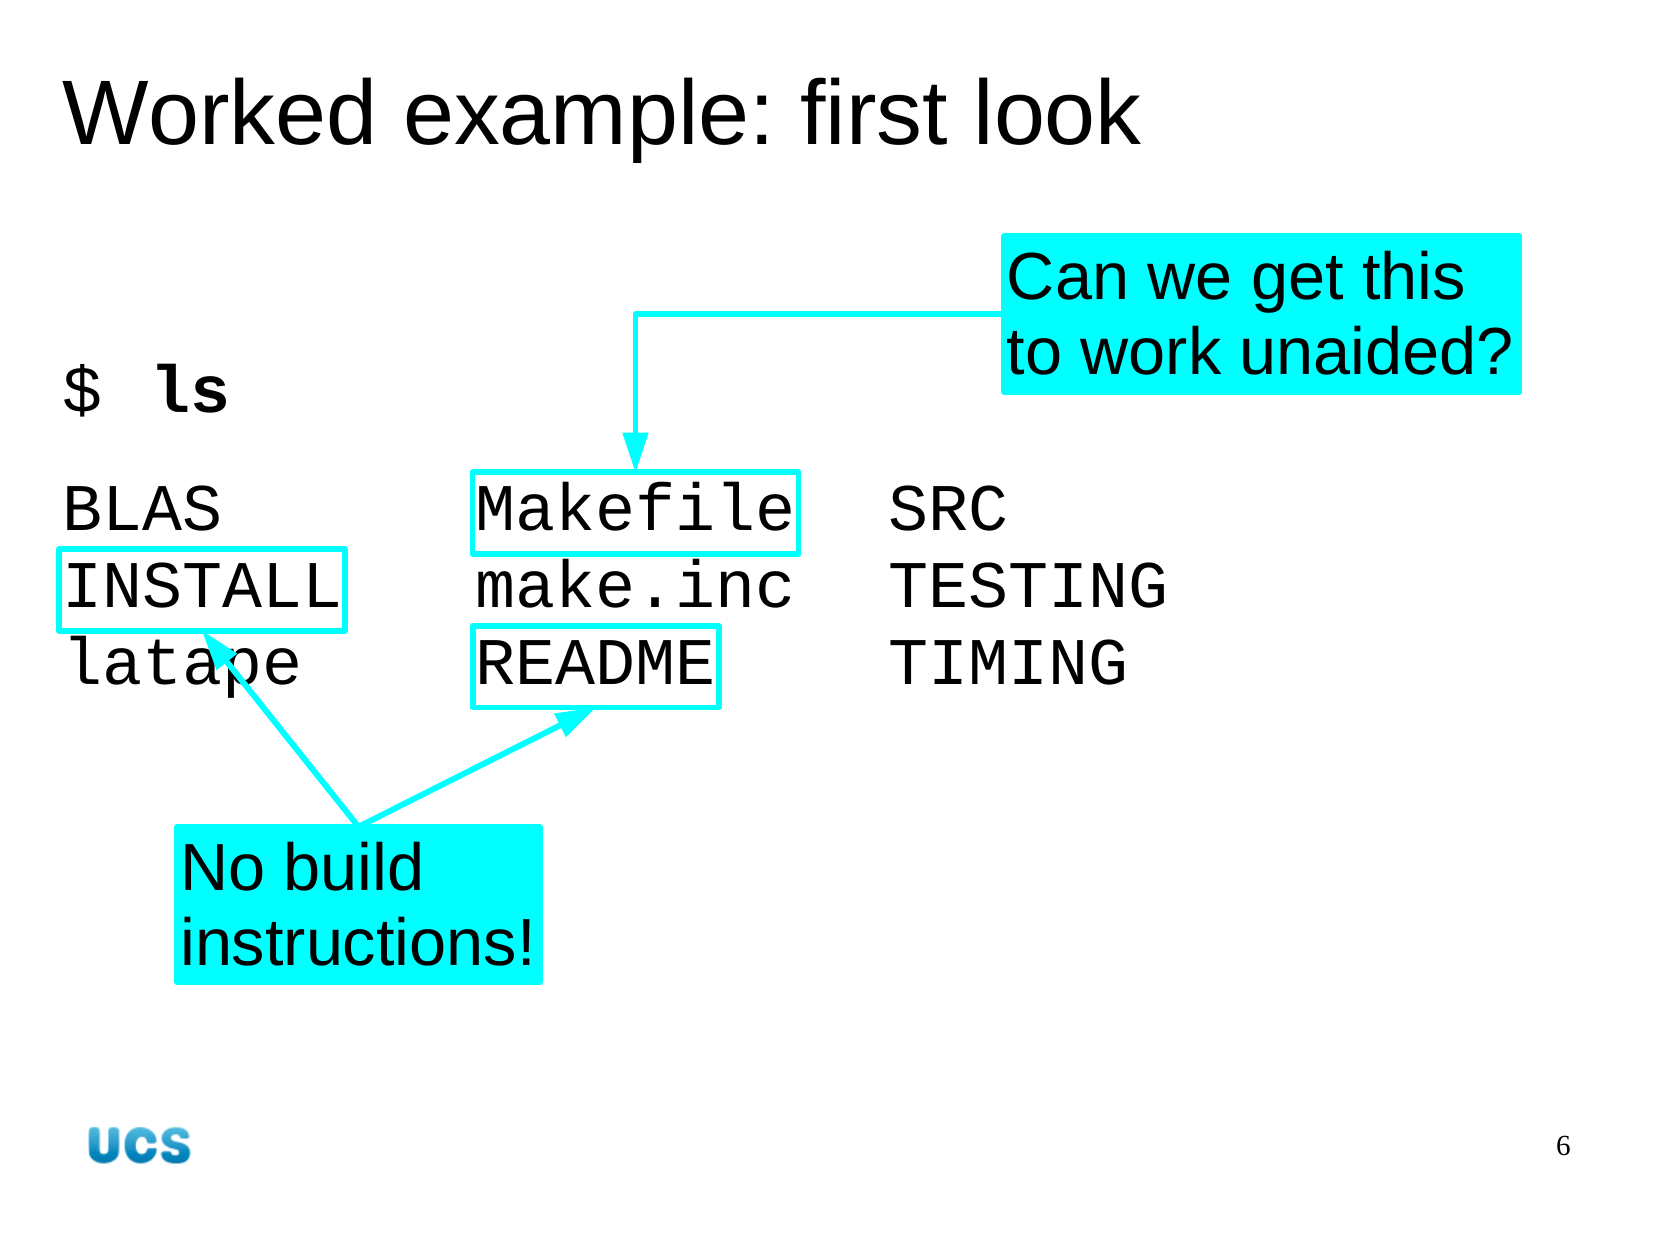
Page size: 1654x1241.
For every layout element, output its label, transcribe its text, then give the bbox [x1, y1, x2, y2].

text_box latape [209, 634, 306, 708]
text_box $ [59, 354, 106, 436]
text_box INSTALL [59, 549, 346, 631]
text_box latape [59, 634, 259, 708]
text_box ls [147, 354, 234, 436]
text_box TIMING [885, 631, 1132, 708]
text_box SRC [885, 472, 1012, 554]
text_box README [472, 631, 719, 708]
text_box TESTING [885, 549, 1172, 631]
text_box Worked example: first look [59, 59, 1147, 168]
text_box Makefile [472, 472, 799, 554]
text_box make.inc [472, 557, 799, 631]
text_box Can we get this to work unaided? [1003, 236, 1520, 392]
picture [88, 1126, 191, 1165]
text_box BLAS [59, 472, 226, 546]
text_box No build instructions! [177, 826, 540, 983]
